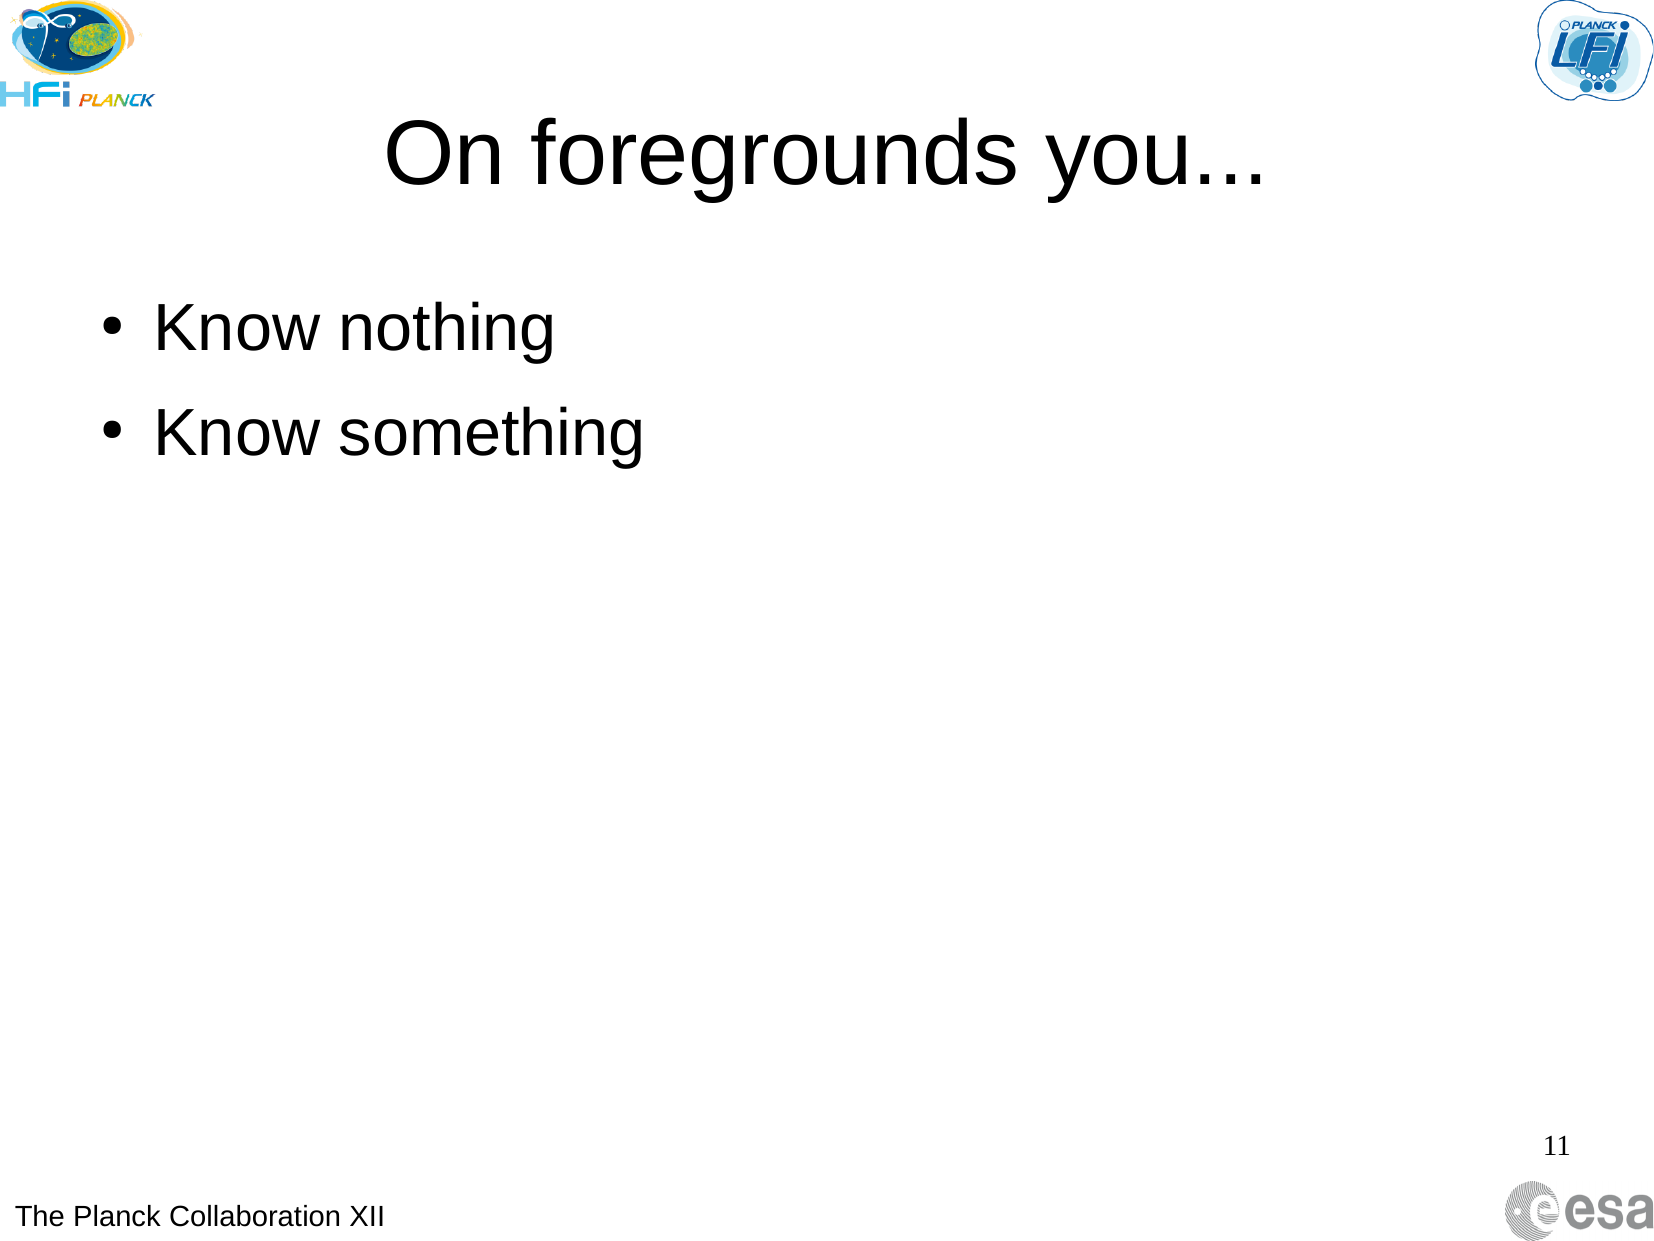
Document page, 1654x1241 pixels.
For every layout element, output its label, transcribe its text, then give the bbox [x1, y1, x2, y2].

title On foregrounds you... [82, 49, 1571, 257]
picture [1535, 0, 1654, 101]
picture [1505, 1181, 1654, 1241]
text_box The Planck Collaboration XII [0, 1192, 402, 1241]
picture [0, 0, 156, 108]
list Know nothing Know something [82, 290, 1571, 1010]
